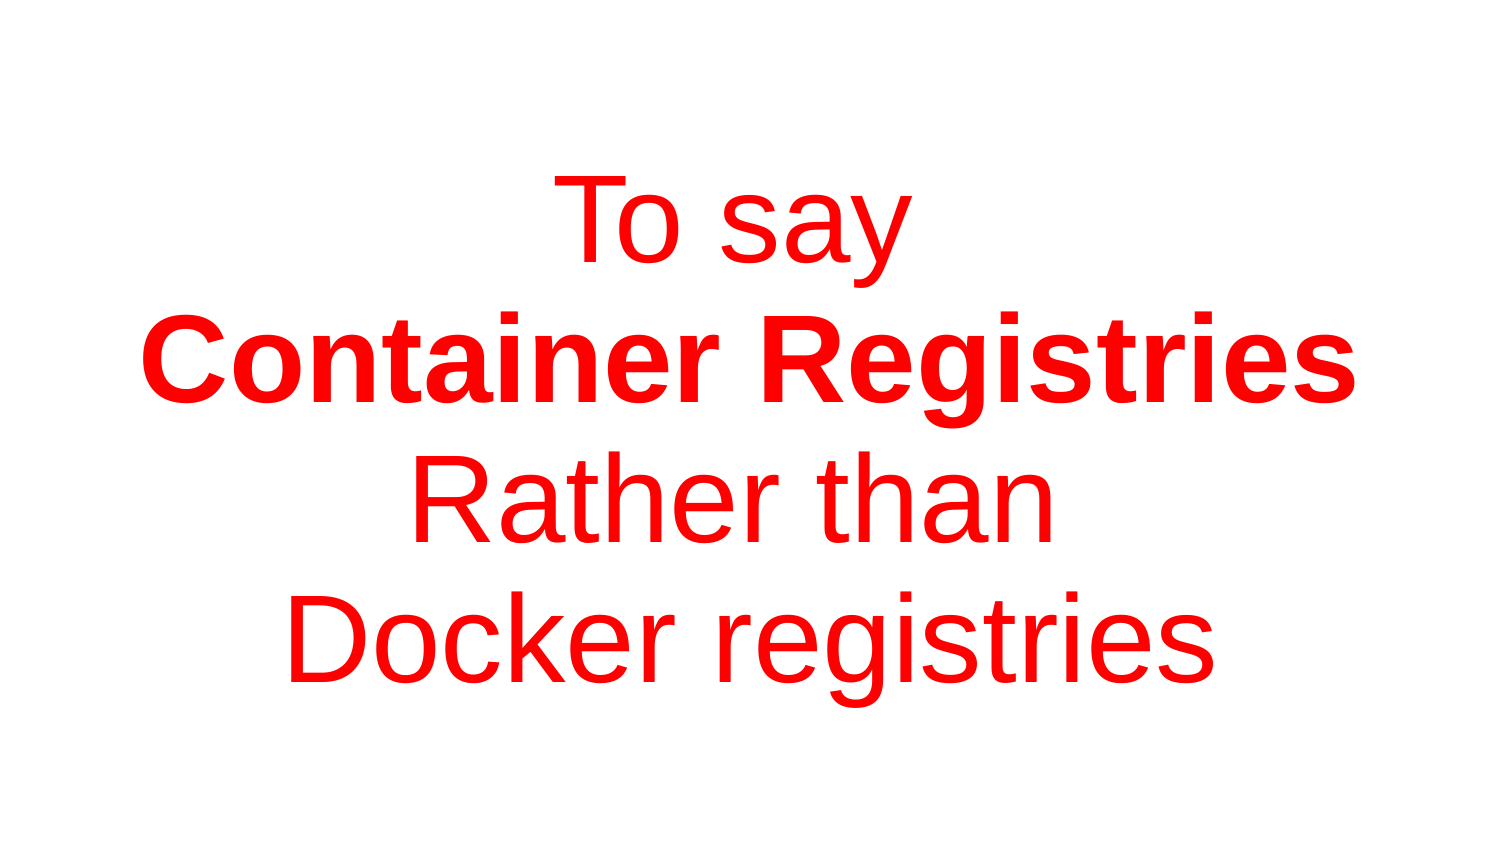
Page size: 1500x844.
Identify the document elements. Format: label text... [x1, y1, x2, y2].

title To say Container Registries Rather than Docker registries [51, 122, 1449, 724]
